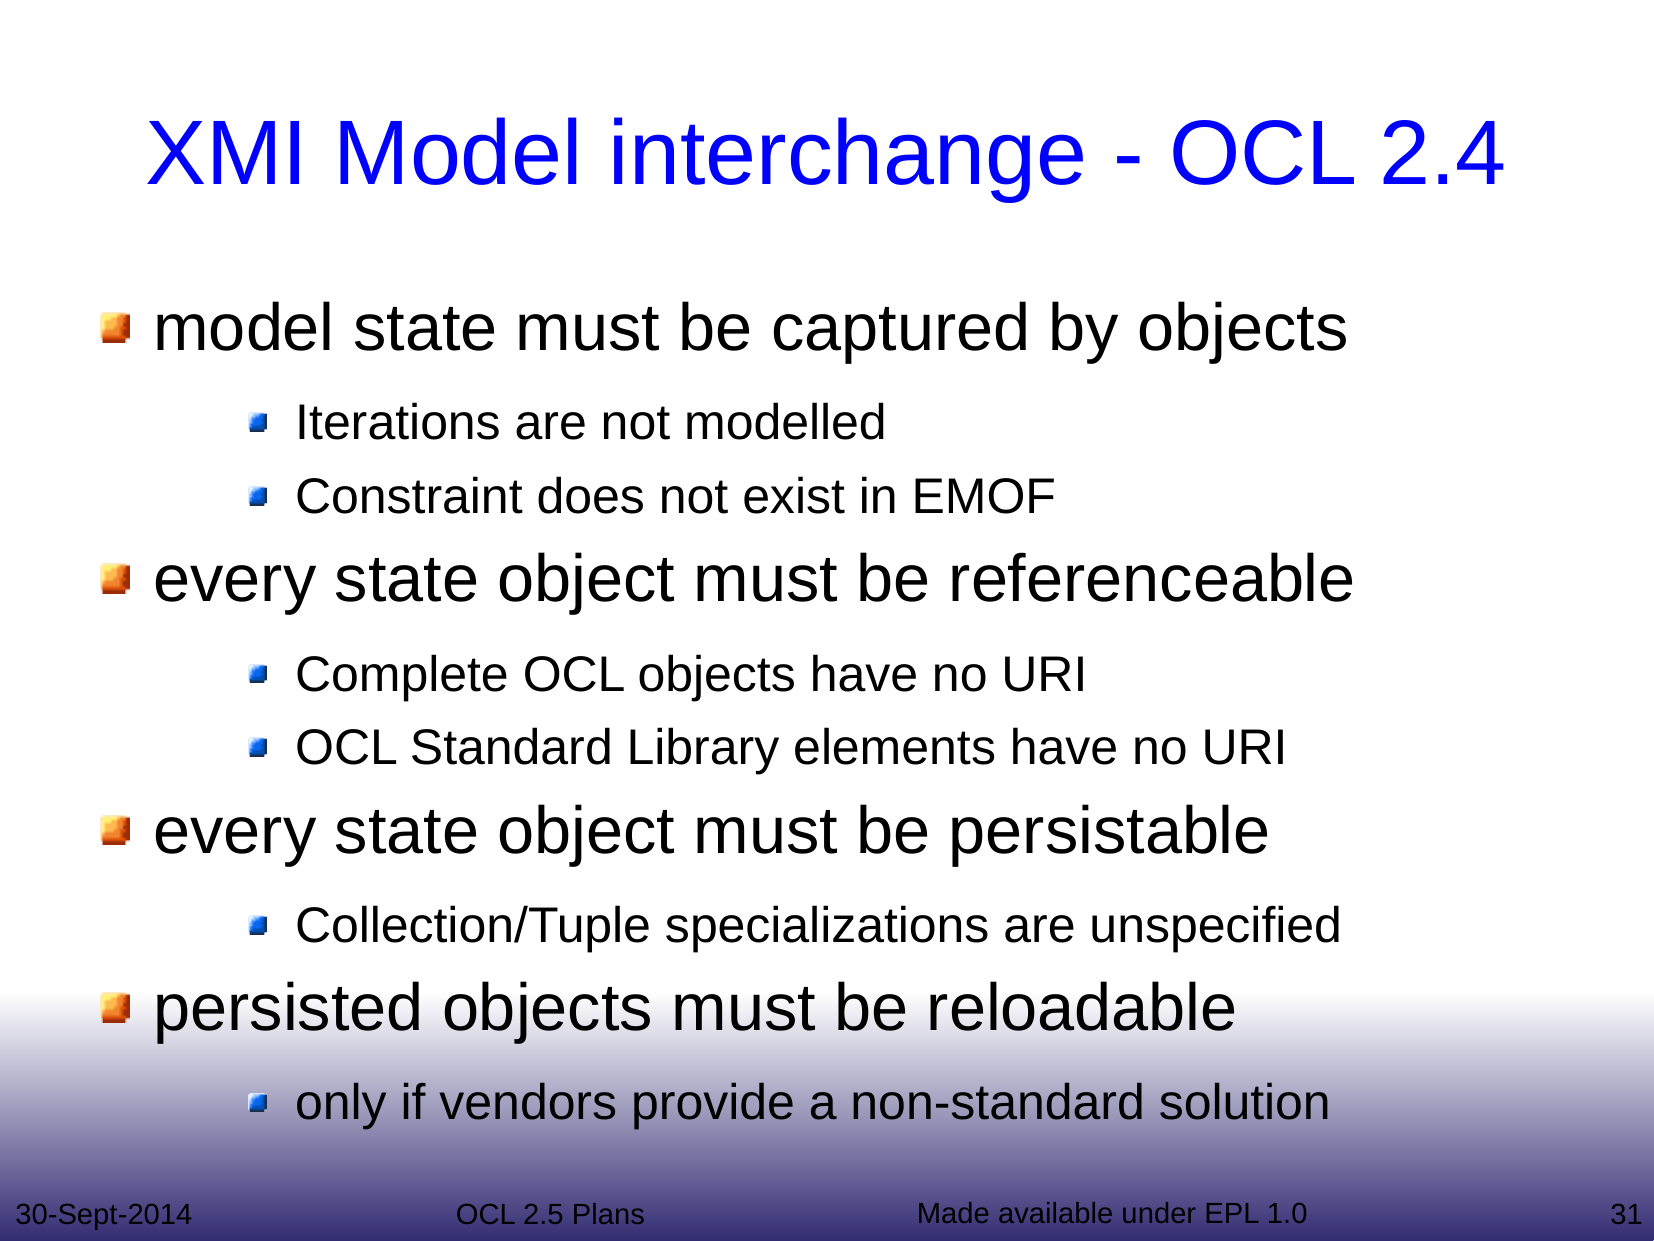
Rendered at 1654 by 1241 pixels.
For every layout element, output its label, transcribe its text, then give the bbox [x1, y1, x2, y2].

title XMI Model interchange - OCL 2.4 [82, 49, 1571, 257]
list model state must be captured by objects Iterations are not modelled Constraint does not exist in EMOF every state object must be referenceable Complete OCL objects have no URI OCL Standard Library elements have no URI every state object must be persistable Collection/Tuple specializations are unspecified persisted objects must be reloadable only if vendors provide a non-standard solution [82, 290, 1571, 1131]
